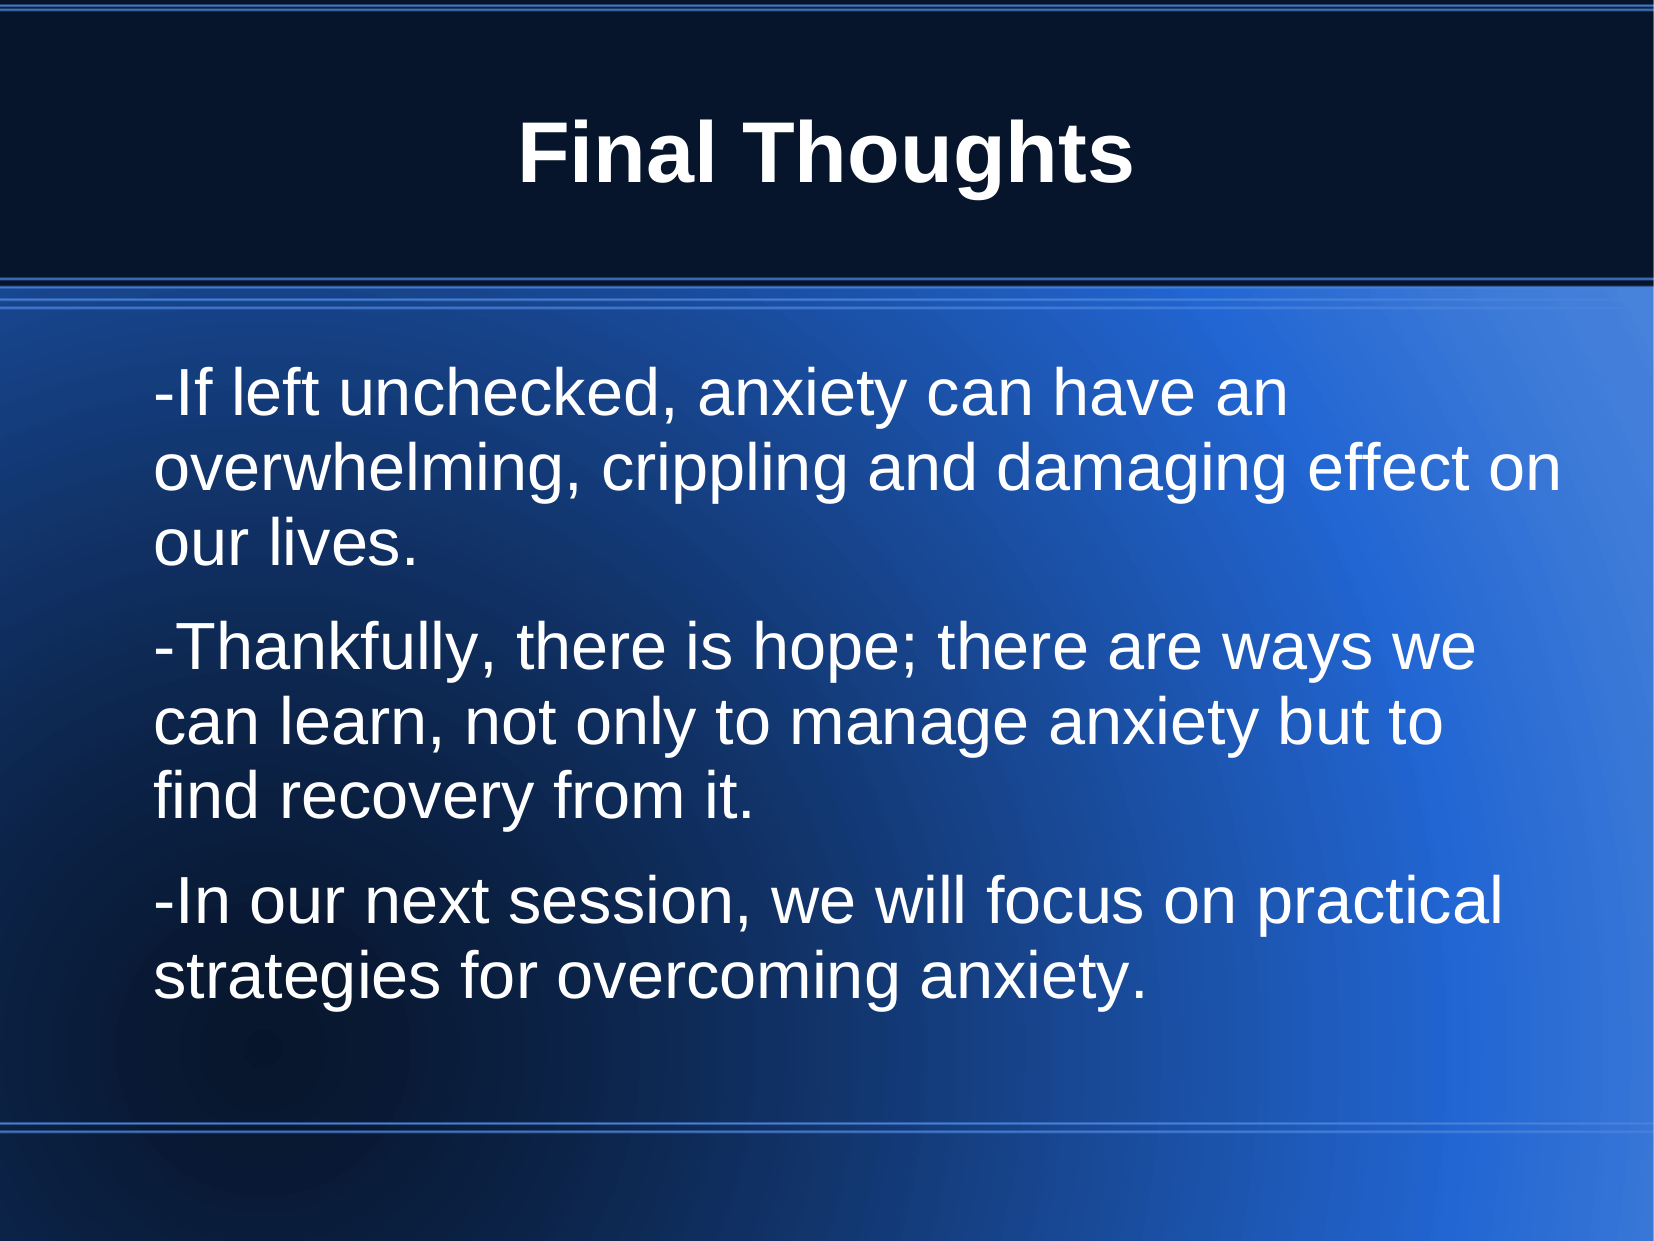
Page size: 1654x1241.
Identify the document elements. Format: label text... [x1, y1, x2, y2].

title Final Thoughts [82, 49, 1571, 257]
list -If left unchecked, anxiety can have an overwhelming, crippling and damaging effect on our lives. -Thankfully, there is hope; there are ways we can learn, not only to manage anxiety but to find recovery from it. -In our next session, we will focus on practical strategies for overcoming anxiety. [82, 355, 1571, 1058]
picture [0, 0, 1654, 1241]
